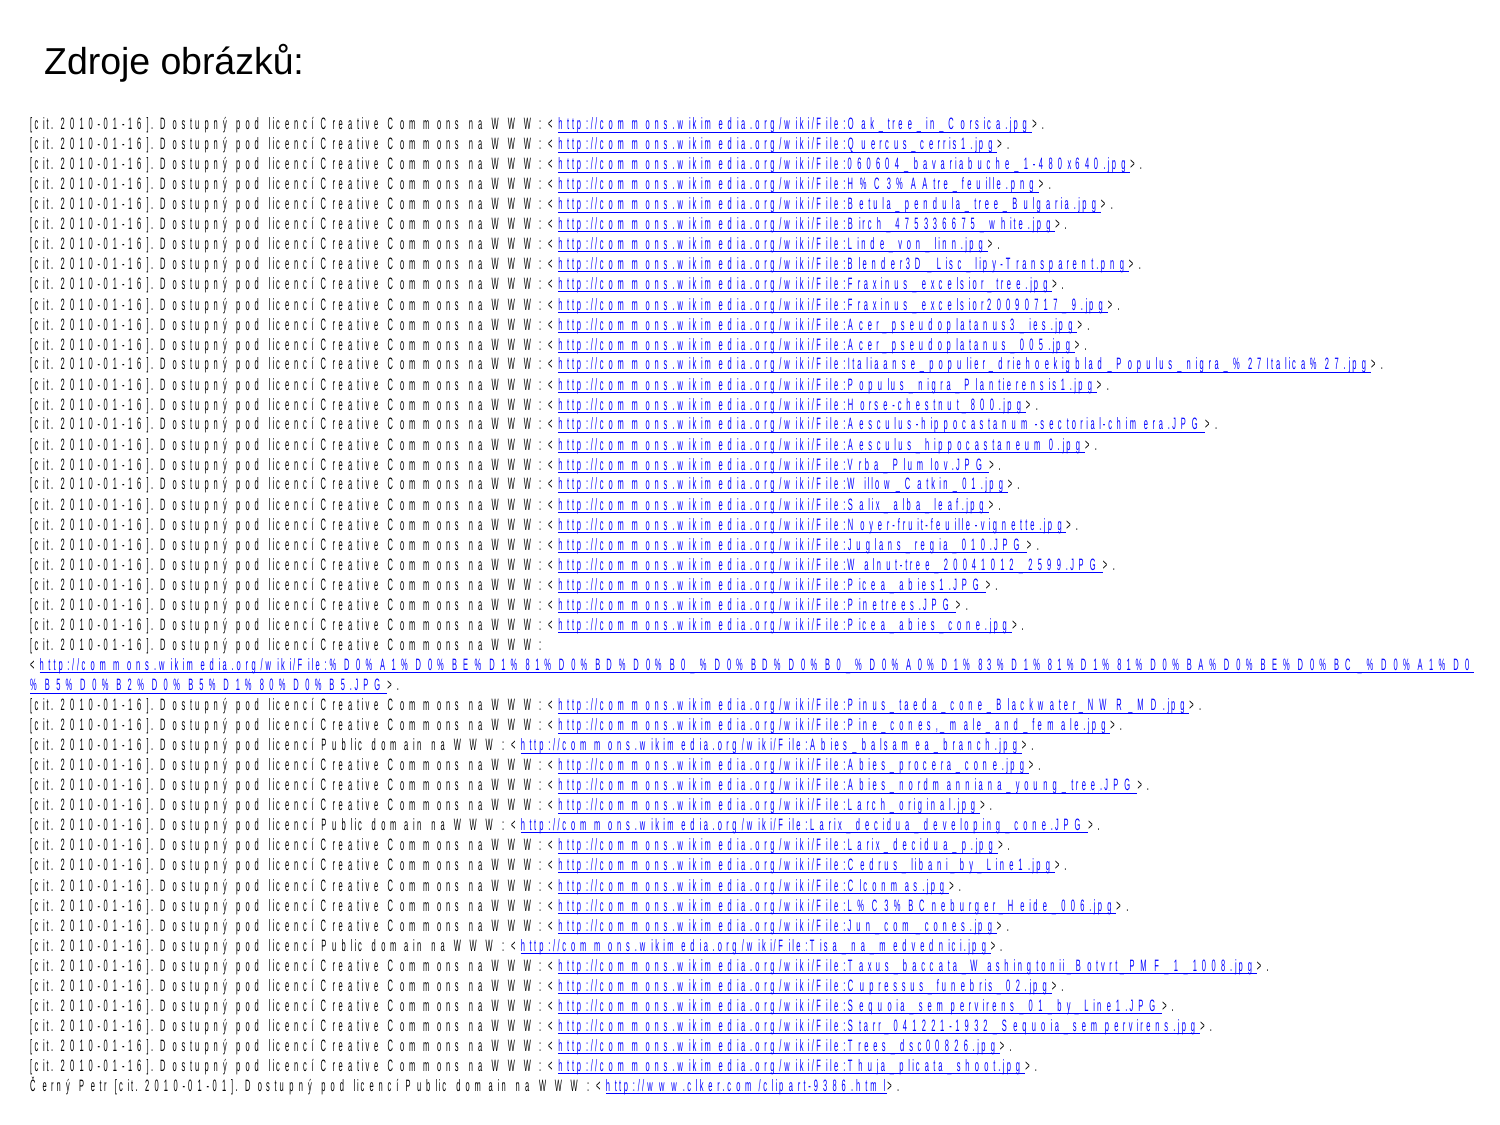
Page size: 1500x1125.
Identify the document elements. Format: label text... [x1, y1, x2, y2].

text_box Zdroje obrázků: [29, 29, 320, 90]
picture [15, 105, 1500, 1125]
